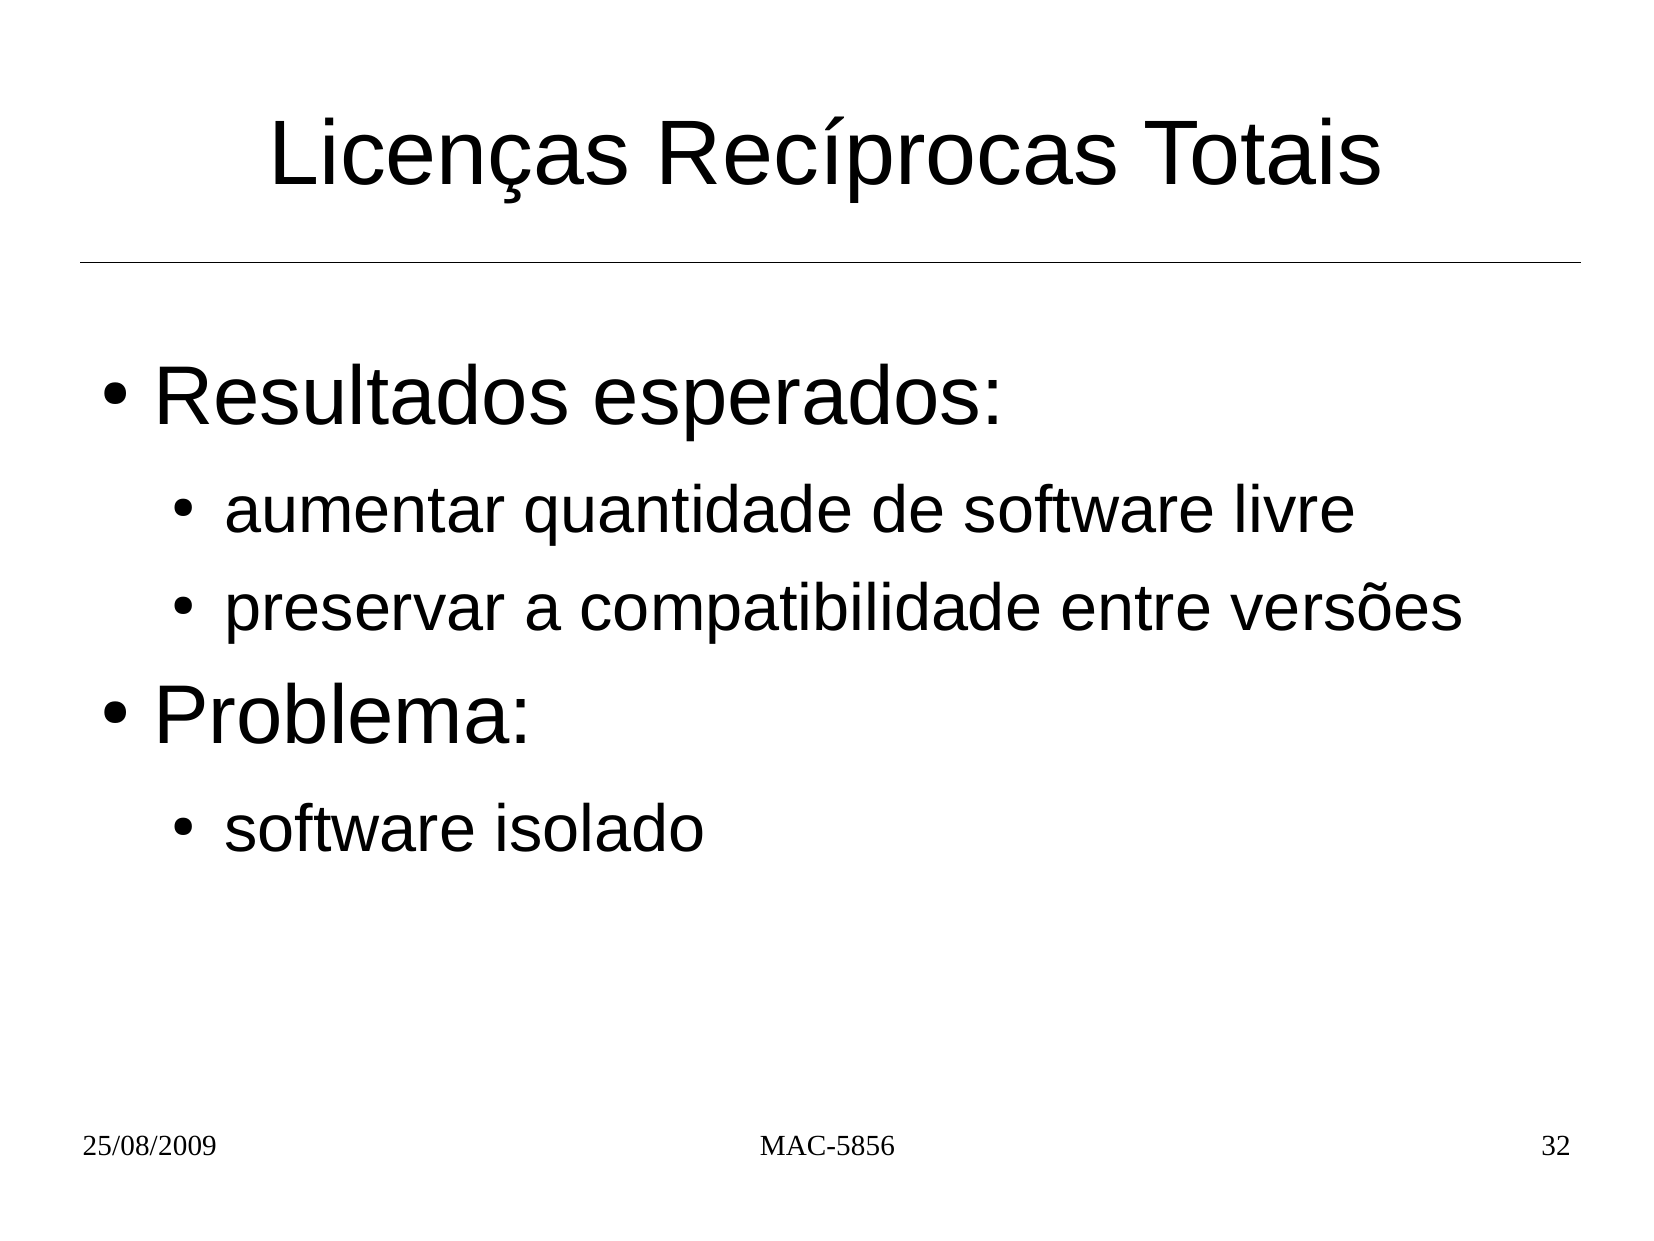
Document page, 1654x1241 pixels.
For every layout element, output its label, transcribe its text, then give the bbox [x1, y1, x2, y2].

list Resultados esperados: aumentar quantidade de software livre preservar a compatibilidade entre versões Problema: software isolado [82, 349, 1571, 1095]
title Licenças Recíprocas Totais [82, 56, 1571, 250]
